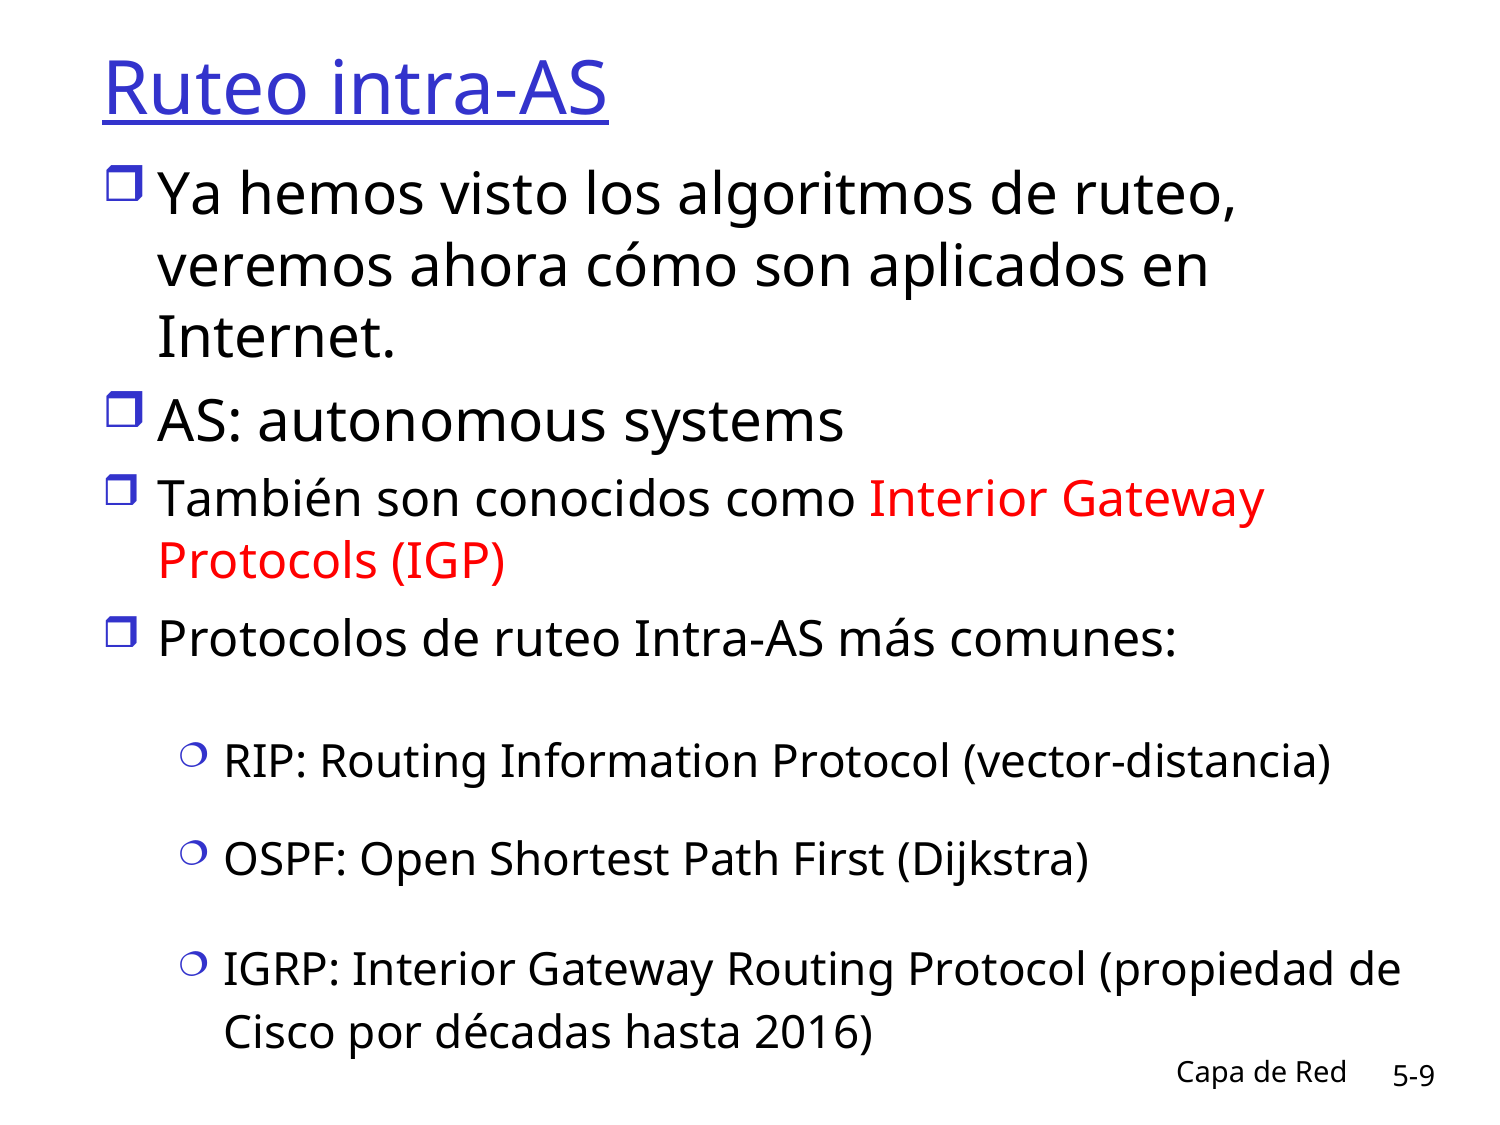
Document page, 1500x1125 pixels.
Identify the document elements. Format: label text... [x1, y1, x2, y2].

list Ya hemos visto los algoritmos de ruteo, veremos ahora cómo son aplicados en Internet. AS: autonomous systems También son conocidos como Interior Gateway Protocols (IGP) Protocolos de ruteo Intra-AS más comunes: RIP: Routing Information Protocol (vector-distancia) OSPF: Open Shortest Path First (Dijkstra) IGRP: Interior Gateway Routing Protocol (propiedad de Cisco por décadas hasta 2016) [87, 149, 1463, 1025]
title Ruteo intra-AS [87, 23, 1463, 149]
